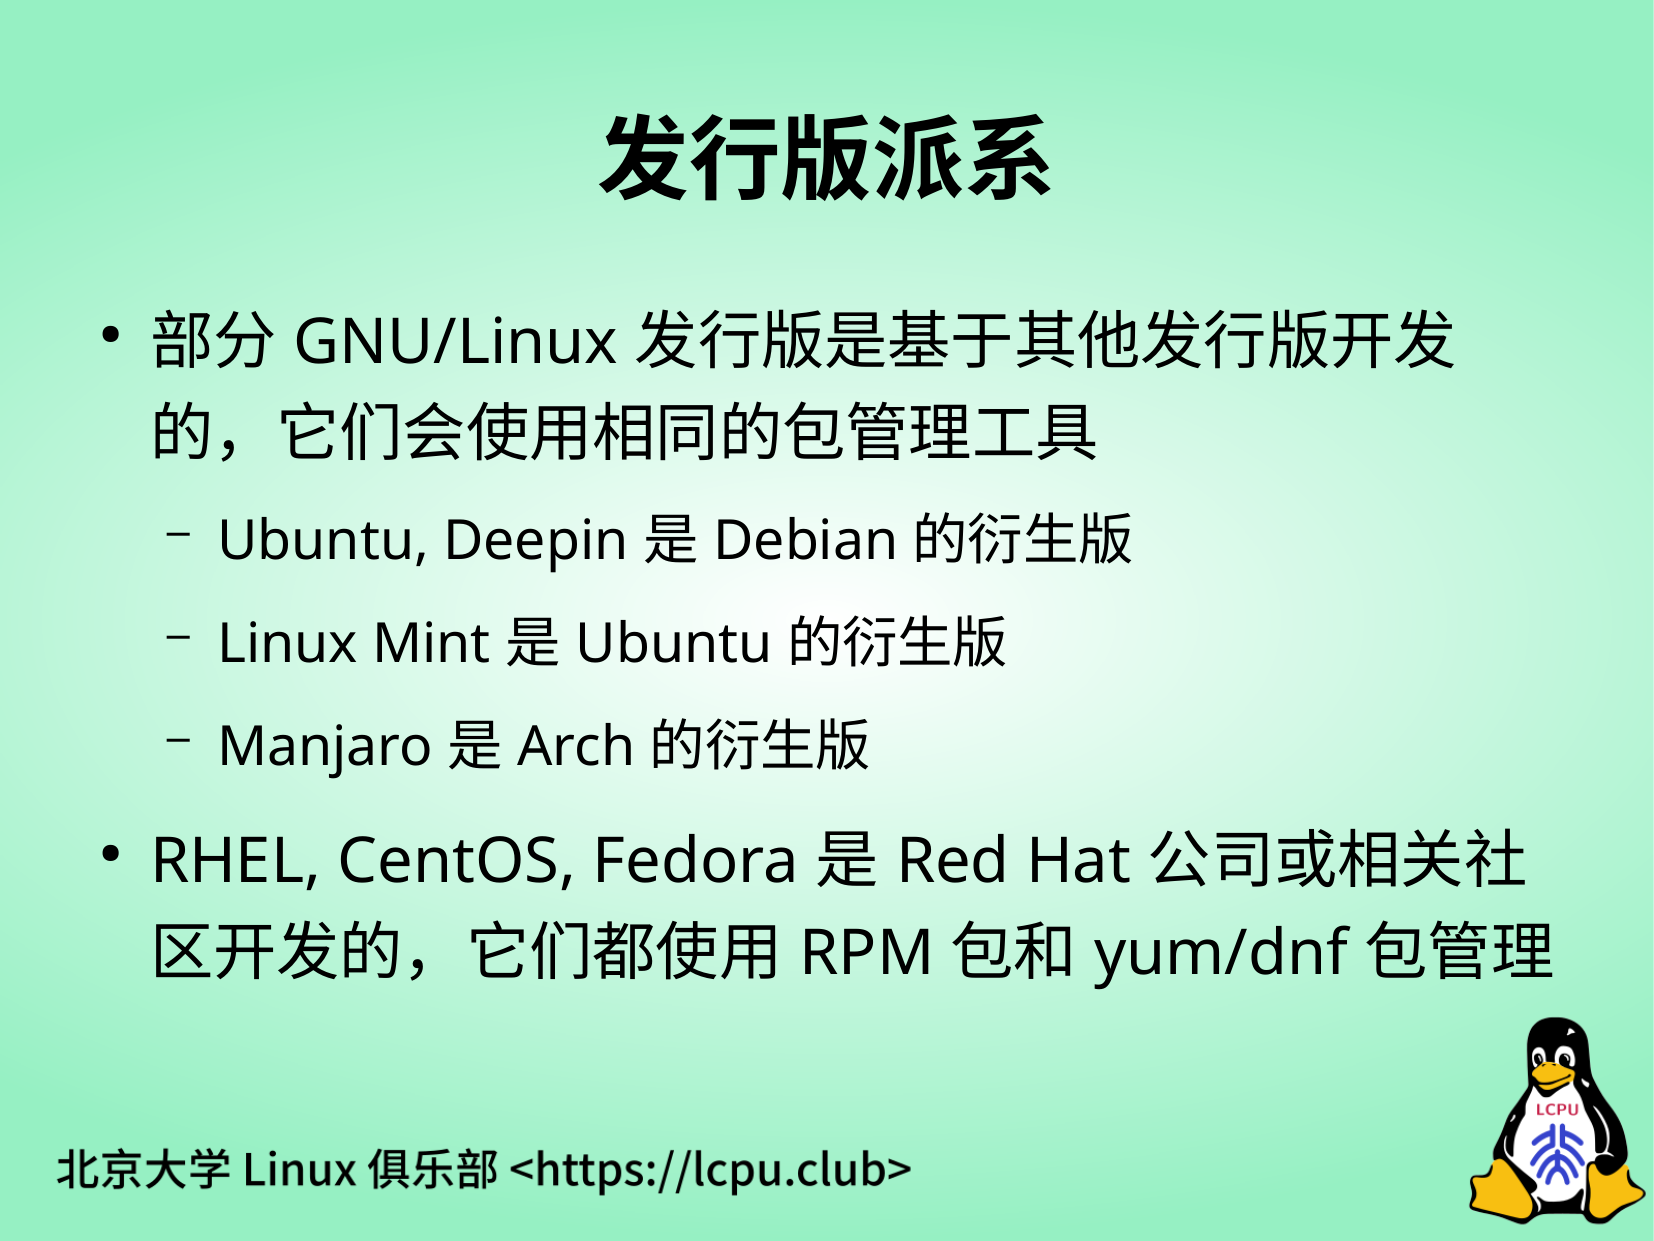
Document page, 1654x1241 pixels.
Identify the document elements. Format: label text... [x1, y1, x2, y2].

picture [0, 0, 1654, 1241]
title 发行版派系 [82, 49, 1571, 257]
list 部分GNU/Linux发行版是基于其他发行版开发的，它们会使用相同的包管理工具 Ubuntu, Deepin是Debian的衍生版 Linux Mint是Ubuntu的衍生版 Manjaro是Arch的衍生版 RHEL, CentOS, Fedora是Red Hat公司或相关社区开发的，它们都使用RPM包和yum/dnf包管理 [82, 290, 1571, 1010]
